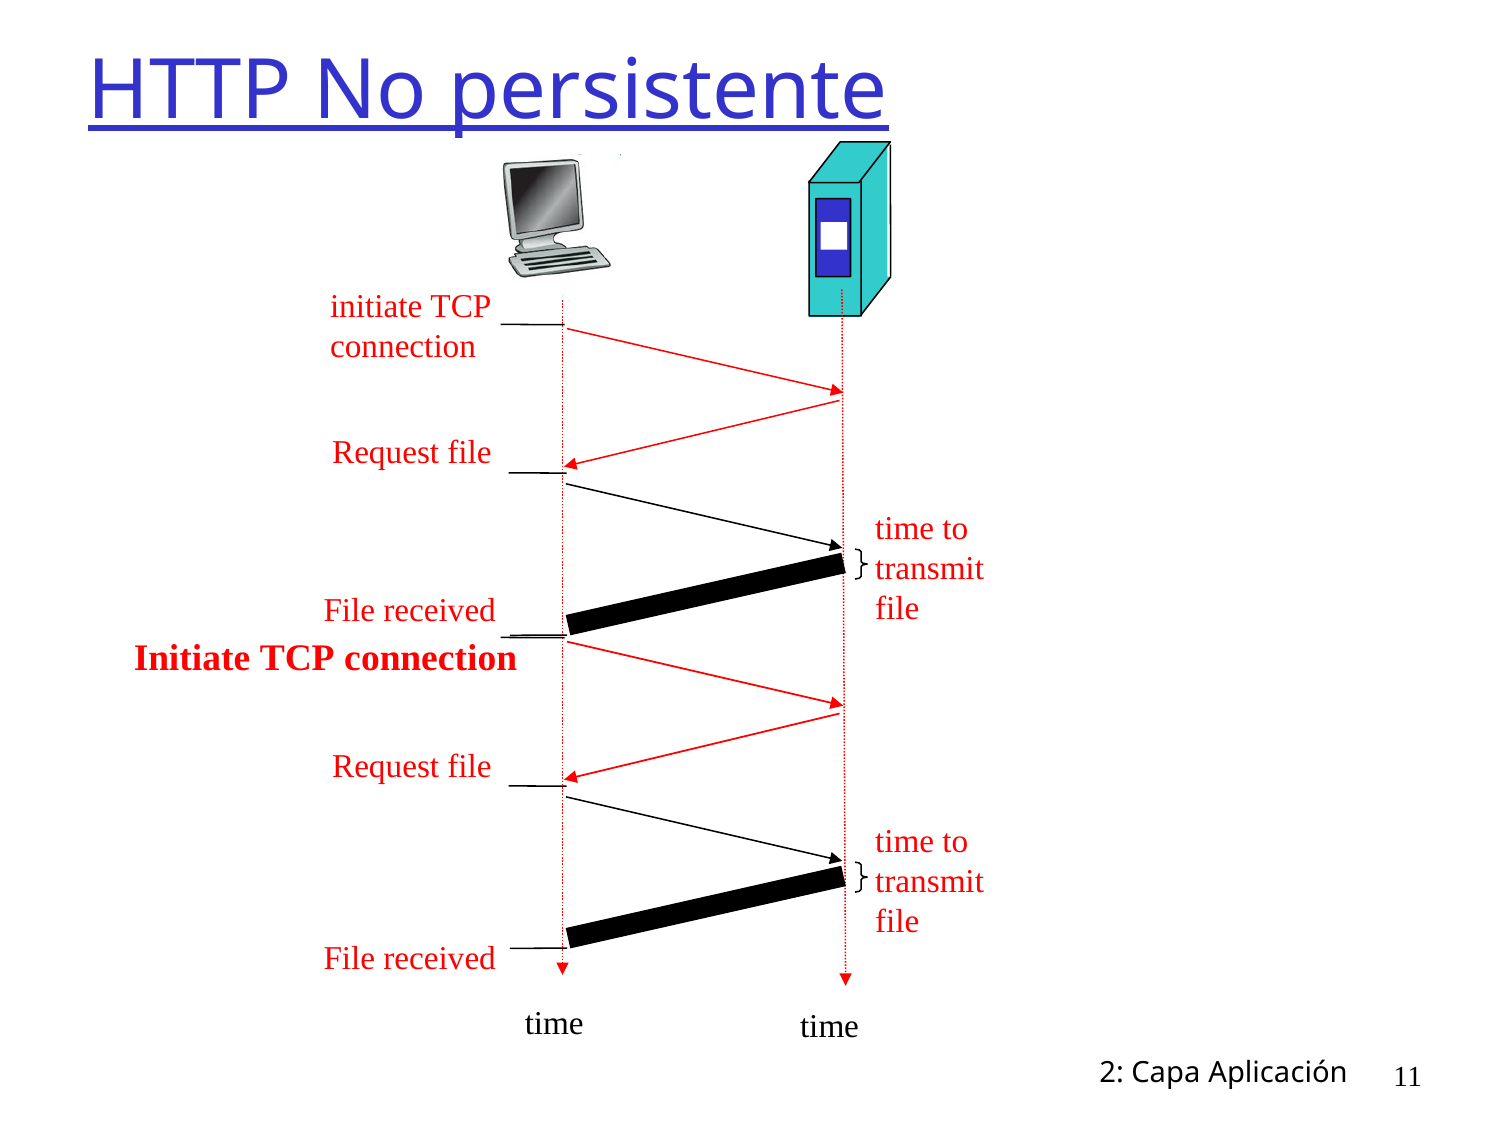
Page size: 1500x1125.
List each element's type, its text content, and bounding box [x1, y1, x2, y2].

text_box time [509, 993, 599, 1050]
text_box time [785, 996, 875, 1053]
text_box initiate TCP connection [315, 276, 507, 373]
text_box Initiate TCP connection [118, 625, 533, 686]
title HTTP No persistente [87, 23, 1463, 151]
text_box Request file [317, 423, 508, 479]
text_box File received [308, 580, 512, 625]
text_box Request file [317, 736, 508, 792]
picture [478, 154, 621, 283]
text_box time to transmit file [860, 498, 1008, 635]
text_box [808, 141, 891, 318]
text_box File received [308, 928, 512, 984]
text_box time to transmit file [860, 811, 1008, 948]
